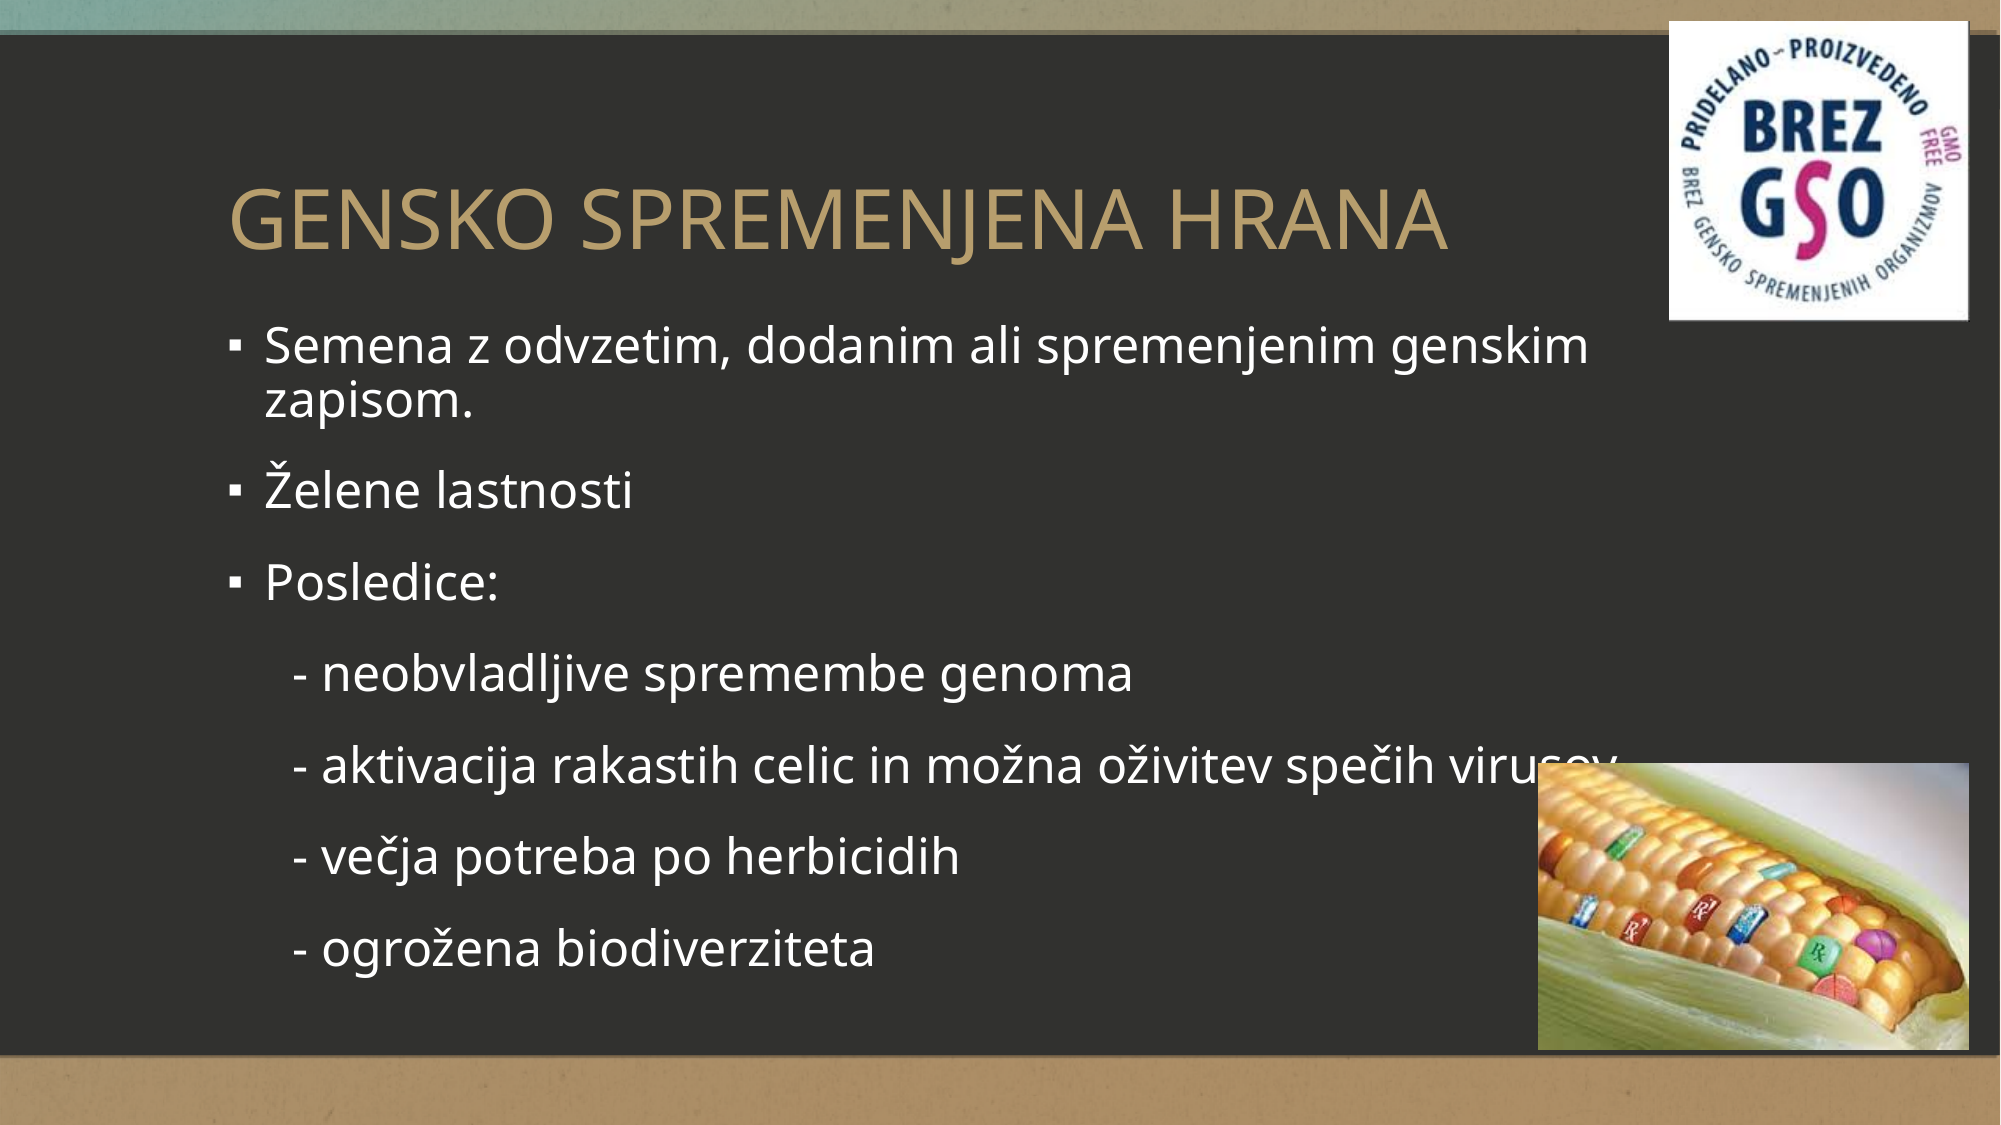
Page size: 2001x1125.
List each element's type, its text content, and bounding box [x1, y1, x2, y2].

picture [0, 0, 2001, 1125]
list Semena z odvzetim, dodanim ali spremenjenim genskim zapisom. Želene lastnosti Posledice: - neobvladljive spremembe genoma - aktivacija rakastih celic in možna oživitev spečih virusov - večja potreba po herbicidih - ogrožena biodiverziteta [212, 312, 1788, 1013]
title GENSKO SPREMENJENA HRANA [212, 68, 1669, 275]
picture [1538, 763, 1969, 1050]
